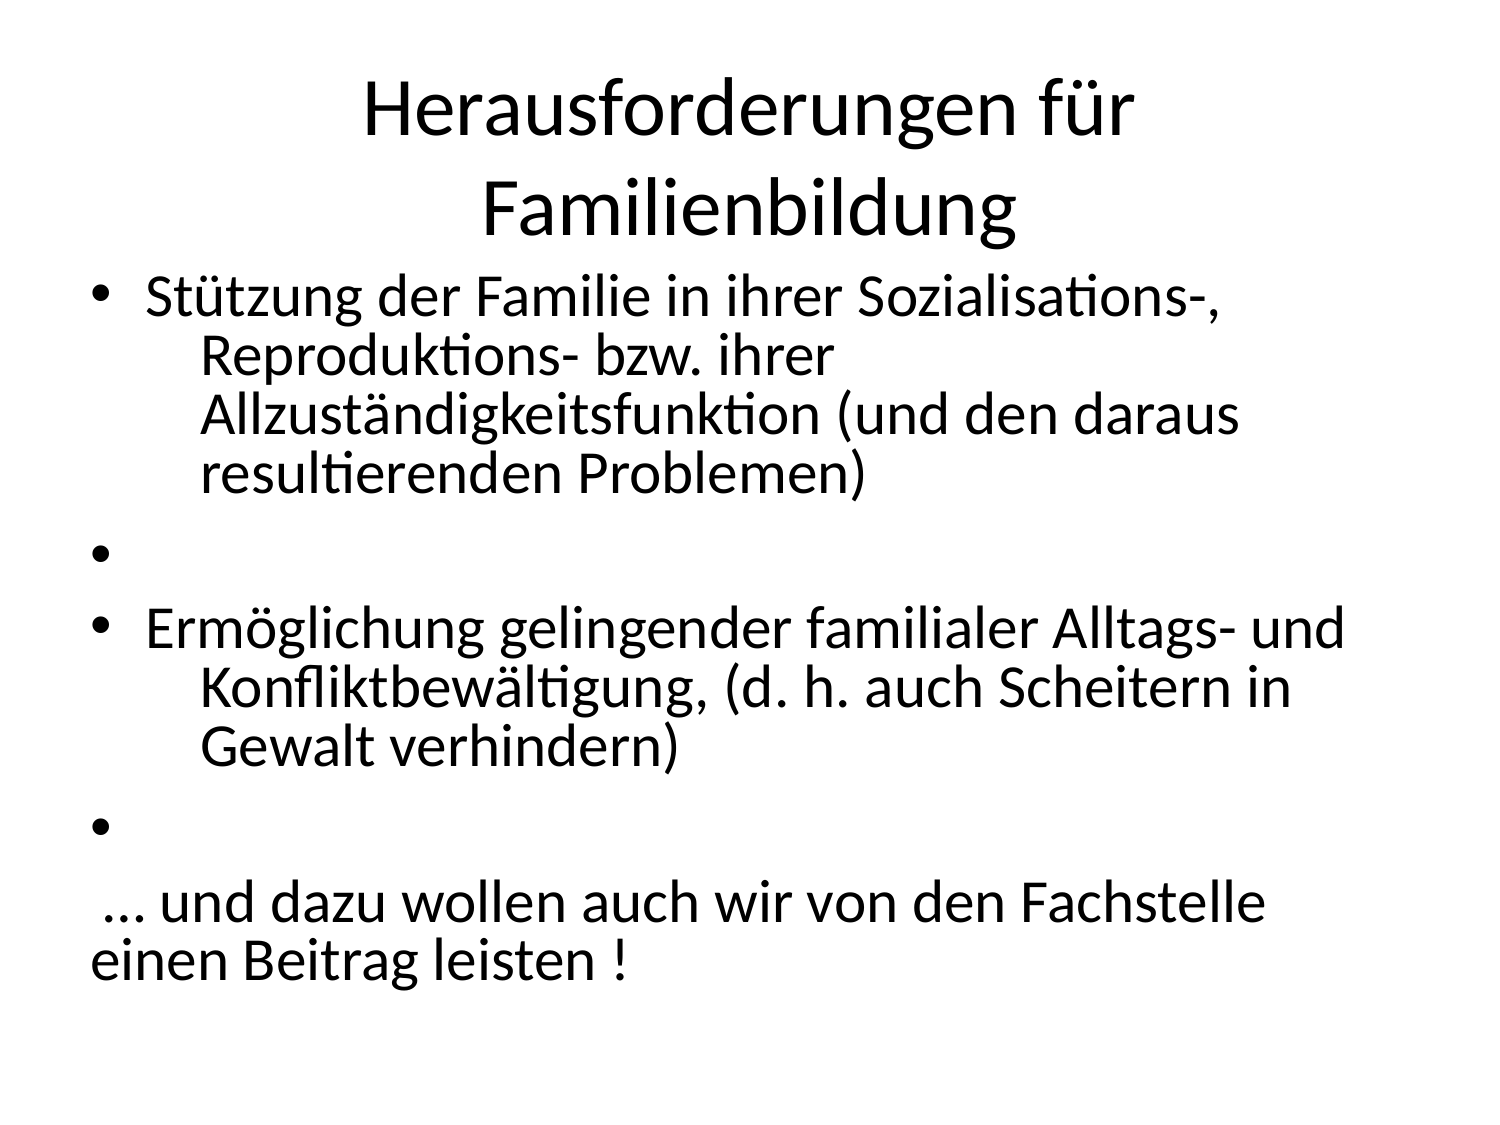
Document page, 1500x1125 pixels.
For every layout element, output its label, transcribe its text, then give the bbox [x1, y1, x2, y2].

title Herausforderungen für Familienbildung [75, 45, 1426, 233]
list Stützung der Familie in ihrer Sozialisations-, Reproduktions- bzw. ihrer Allzuständigkeitsfunktion (und den daraus resultierenden Problemen) Ermöglichung gelingender familialer Alltags- und Konfliktbewältigung, (d. h. auch Scheitern in Gewalt verhindern) … und dazu wollen auch wir von den Fachstelle einen Beitrag leisten ! [75, 262, 1426, 1005]
